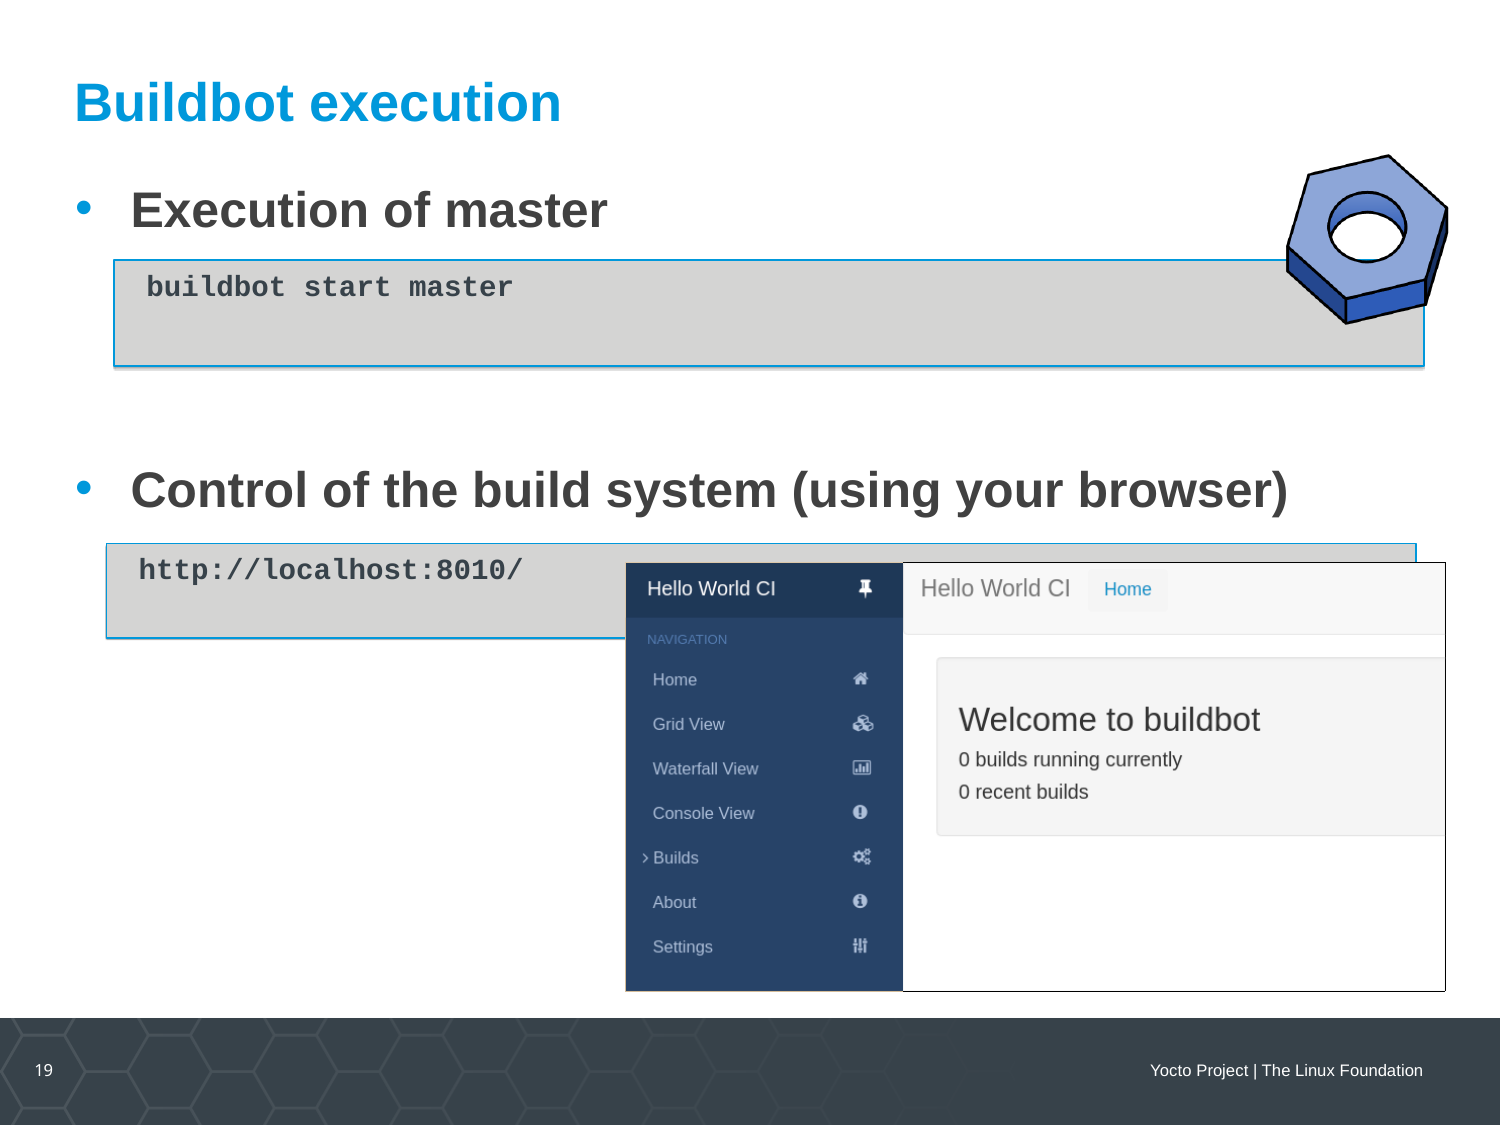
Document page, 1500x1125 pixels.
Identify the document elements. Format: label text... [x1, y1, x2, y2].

picture [0, 0, 1500, 1125]
text_box http://localhost:8010/ [106, 543, 1417, 638]
text_box Execution of master Control of the build system (using your browser) [74, 177, 1424, 839]
text_box buildbot start master [114, 259, 1424, 367]
text_box Buildbot execution [74, 67, 1424, 177]
